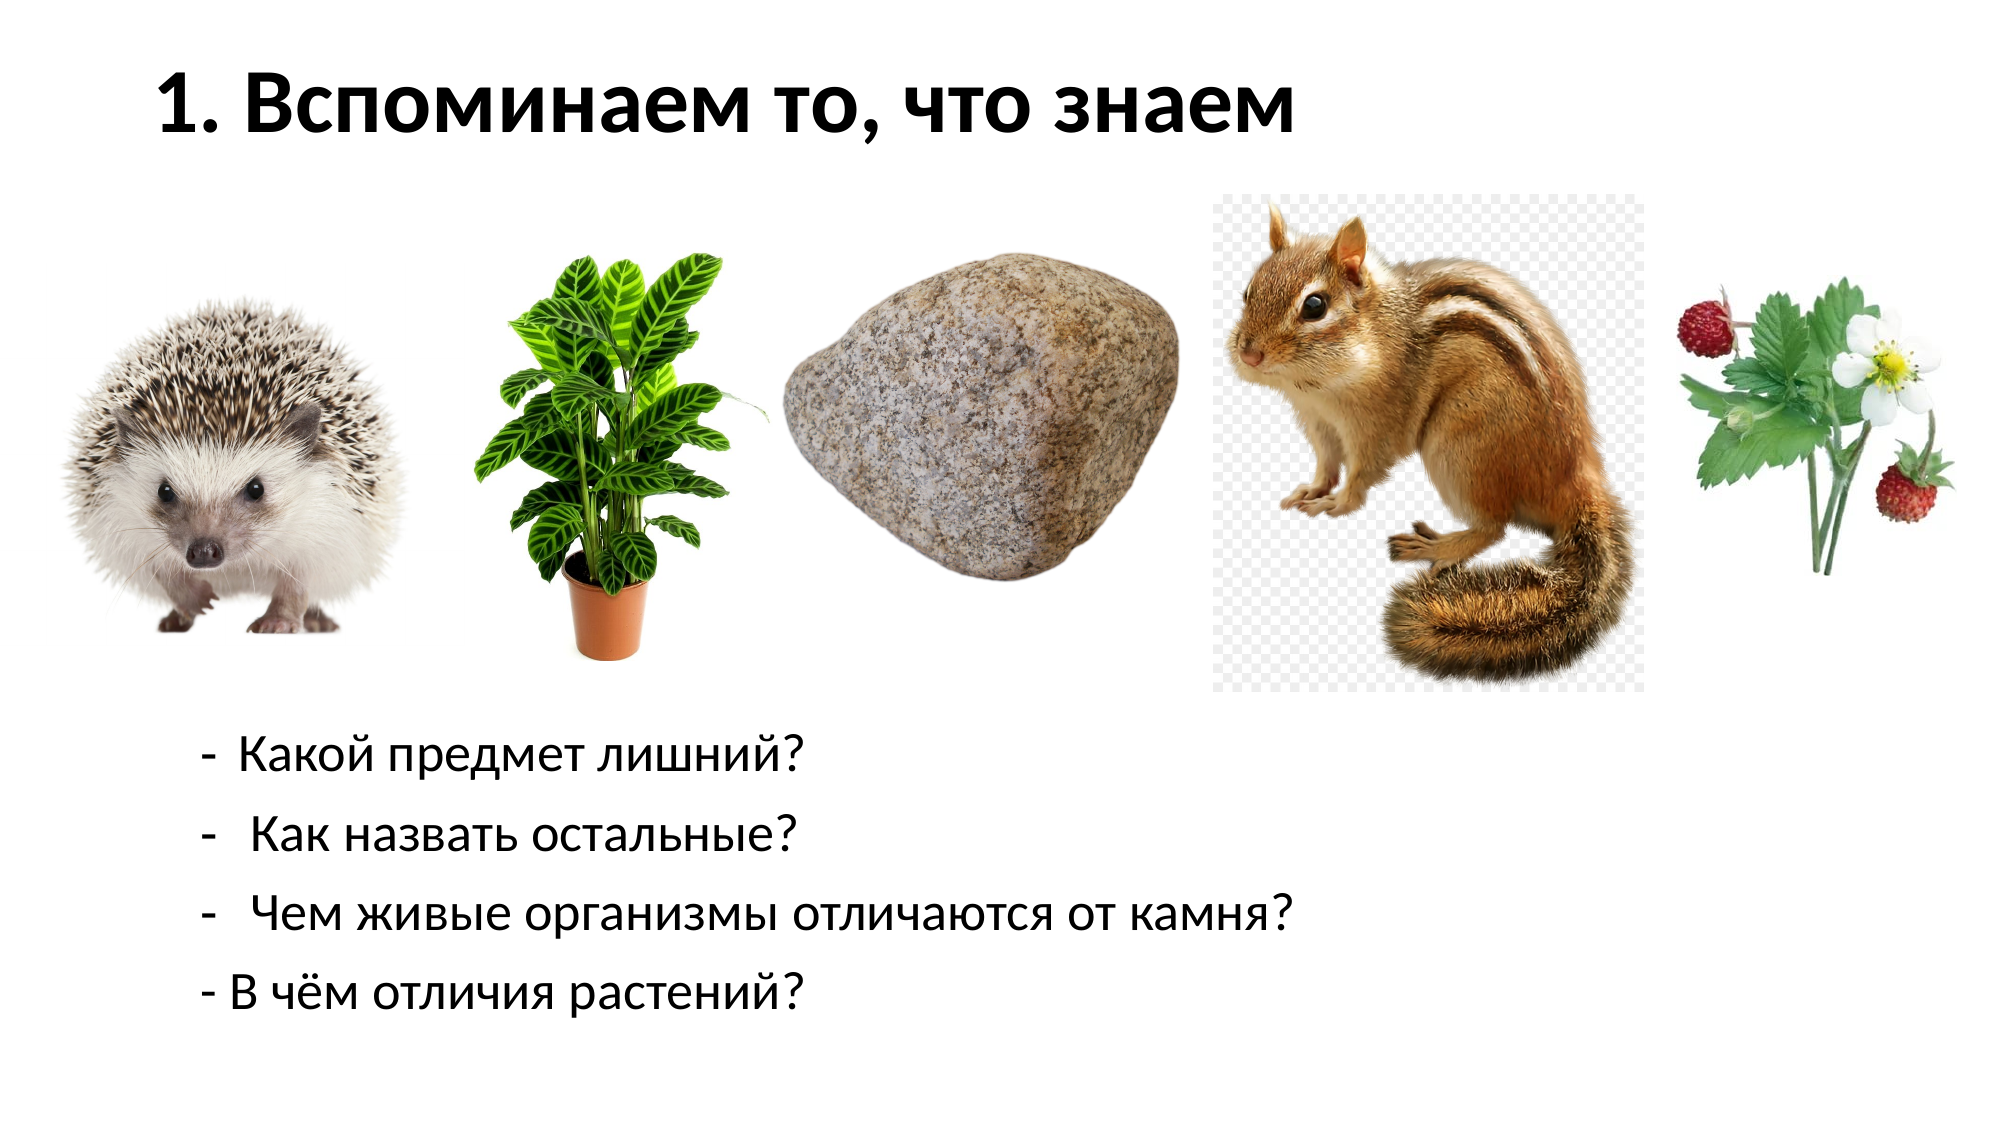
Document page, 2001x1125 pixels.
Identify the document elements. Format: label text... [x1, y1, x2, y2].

picture [1213, 194, 1644, 692]
picture [0, 250, 773, 661]
picture [781, 251, 1181, 583]
title 1. Вспоминаем то, что знаем [137, 36, 1863, 169]
list Какой предмет лишний? Как назвать остальные? Чем живые организмы отличаются от камня? - В чём отличия растений? [185, 717, 1327, 1054]
picture [1676, 275, 1957, 576]
